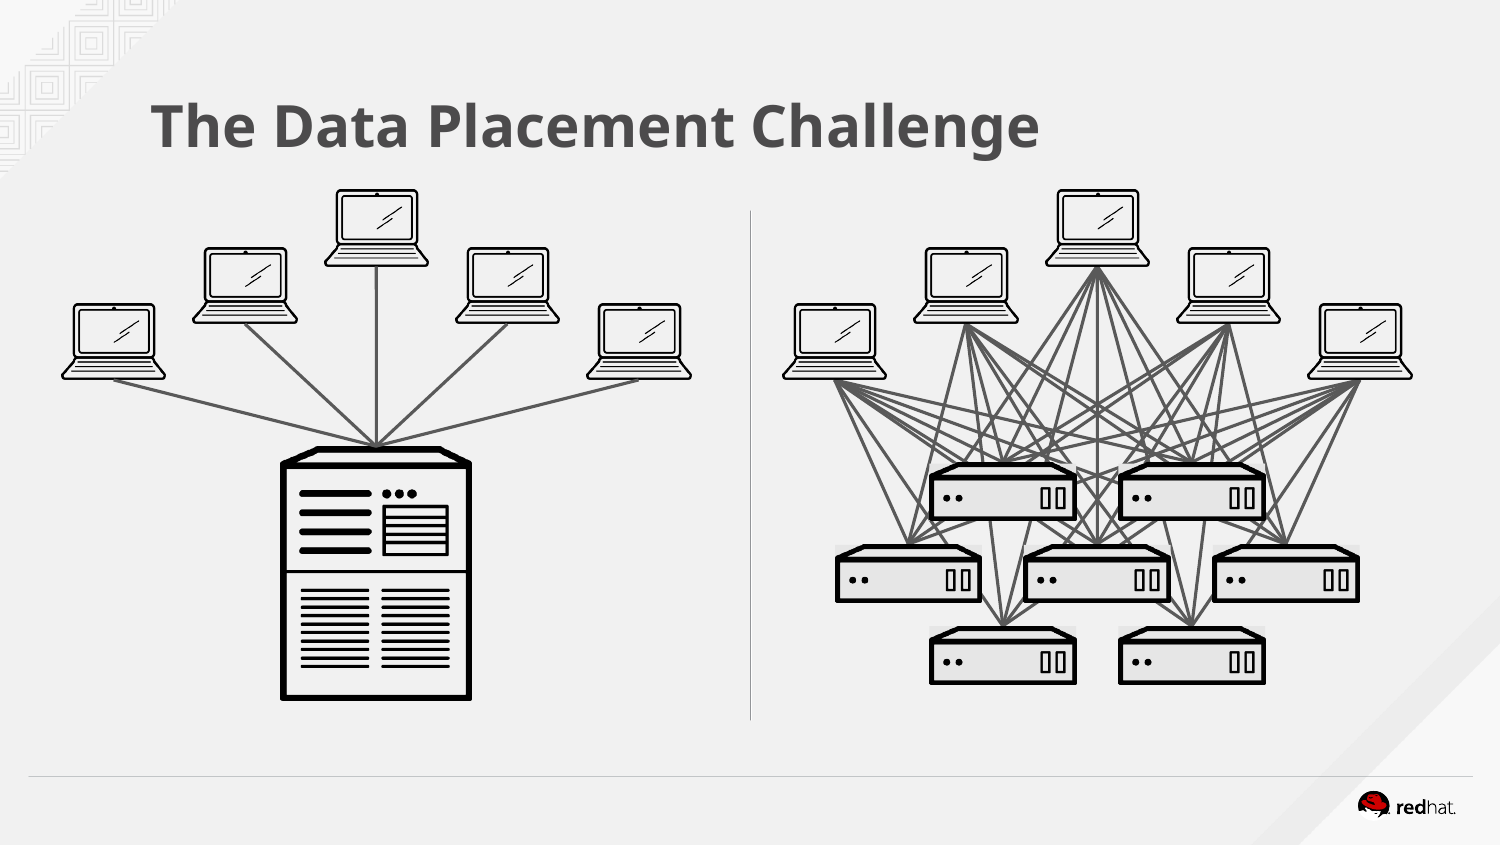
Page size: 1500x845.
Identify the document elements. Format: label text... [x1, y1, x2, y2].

picture [0, 0, 1500, 845]
text_box The Data Placement Challenge [135, 0, 1365, 175]
